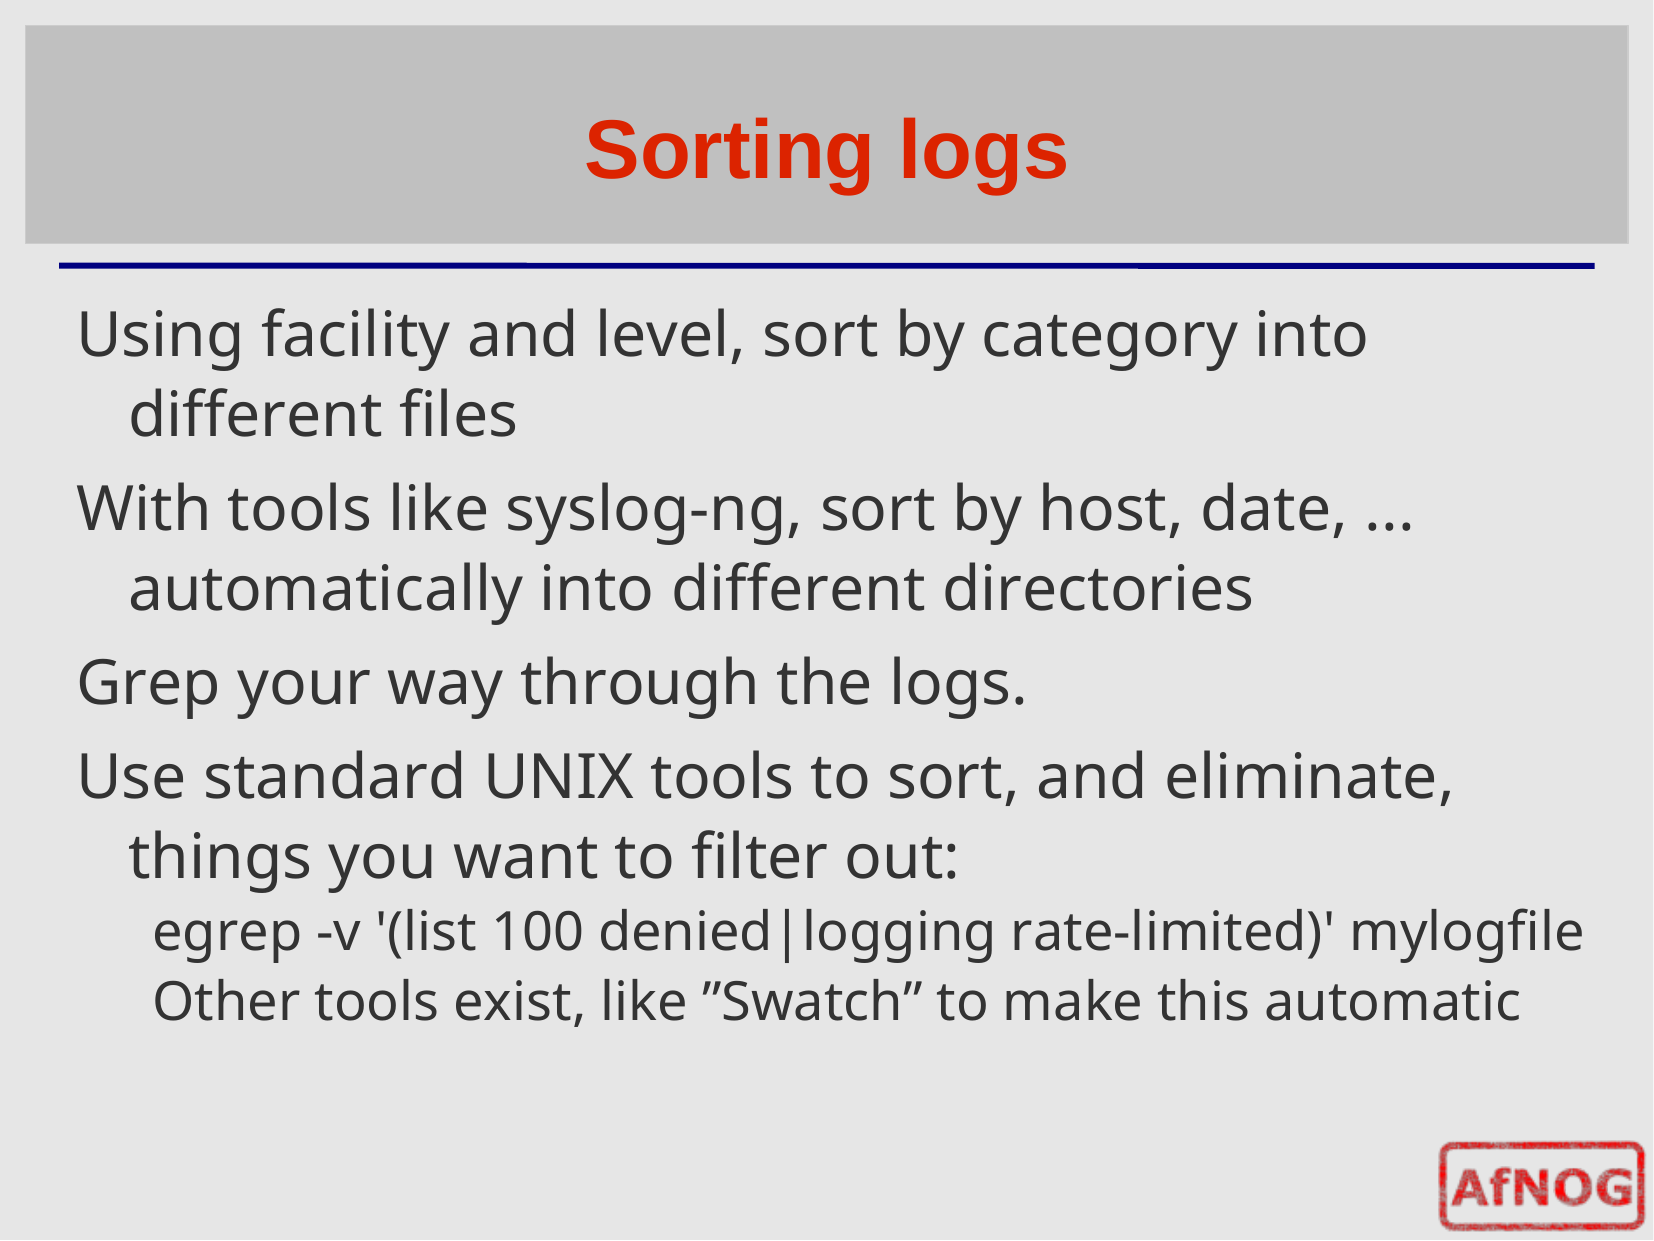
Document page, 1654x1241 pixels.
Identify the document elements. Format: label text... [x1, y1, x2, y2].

title Sorting logs [121, 6, 1534, 292]
text_box [25, 25, 121, 244]
text_box [1594, 1139, 1648, 1235]
text_box [1534, 25, 1629, 244]
list Using facility and level, sort by category into different files With tools like syslog-ng, sort by host, date, ... automatically into different directories Grep your way through the logs. Use standard UNIX tools to sort, and eliminate, things you want to filter out: egrep -v '(list 100 denied|logging rate-limited)' mylogfile Other tools exist, like ”Swatch” to make this automatic [59, 292, 1594, 1241]
